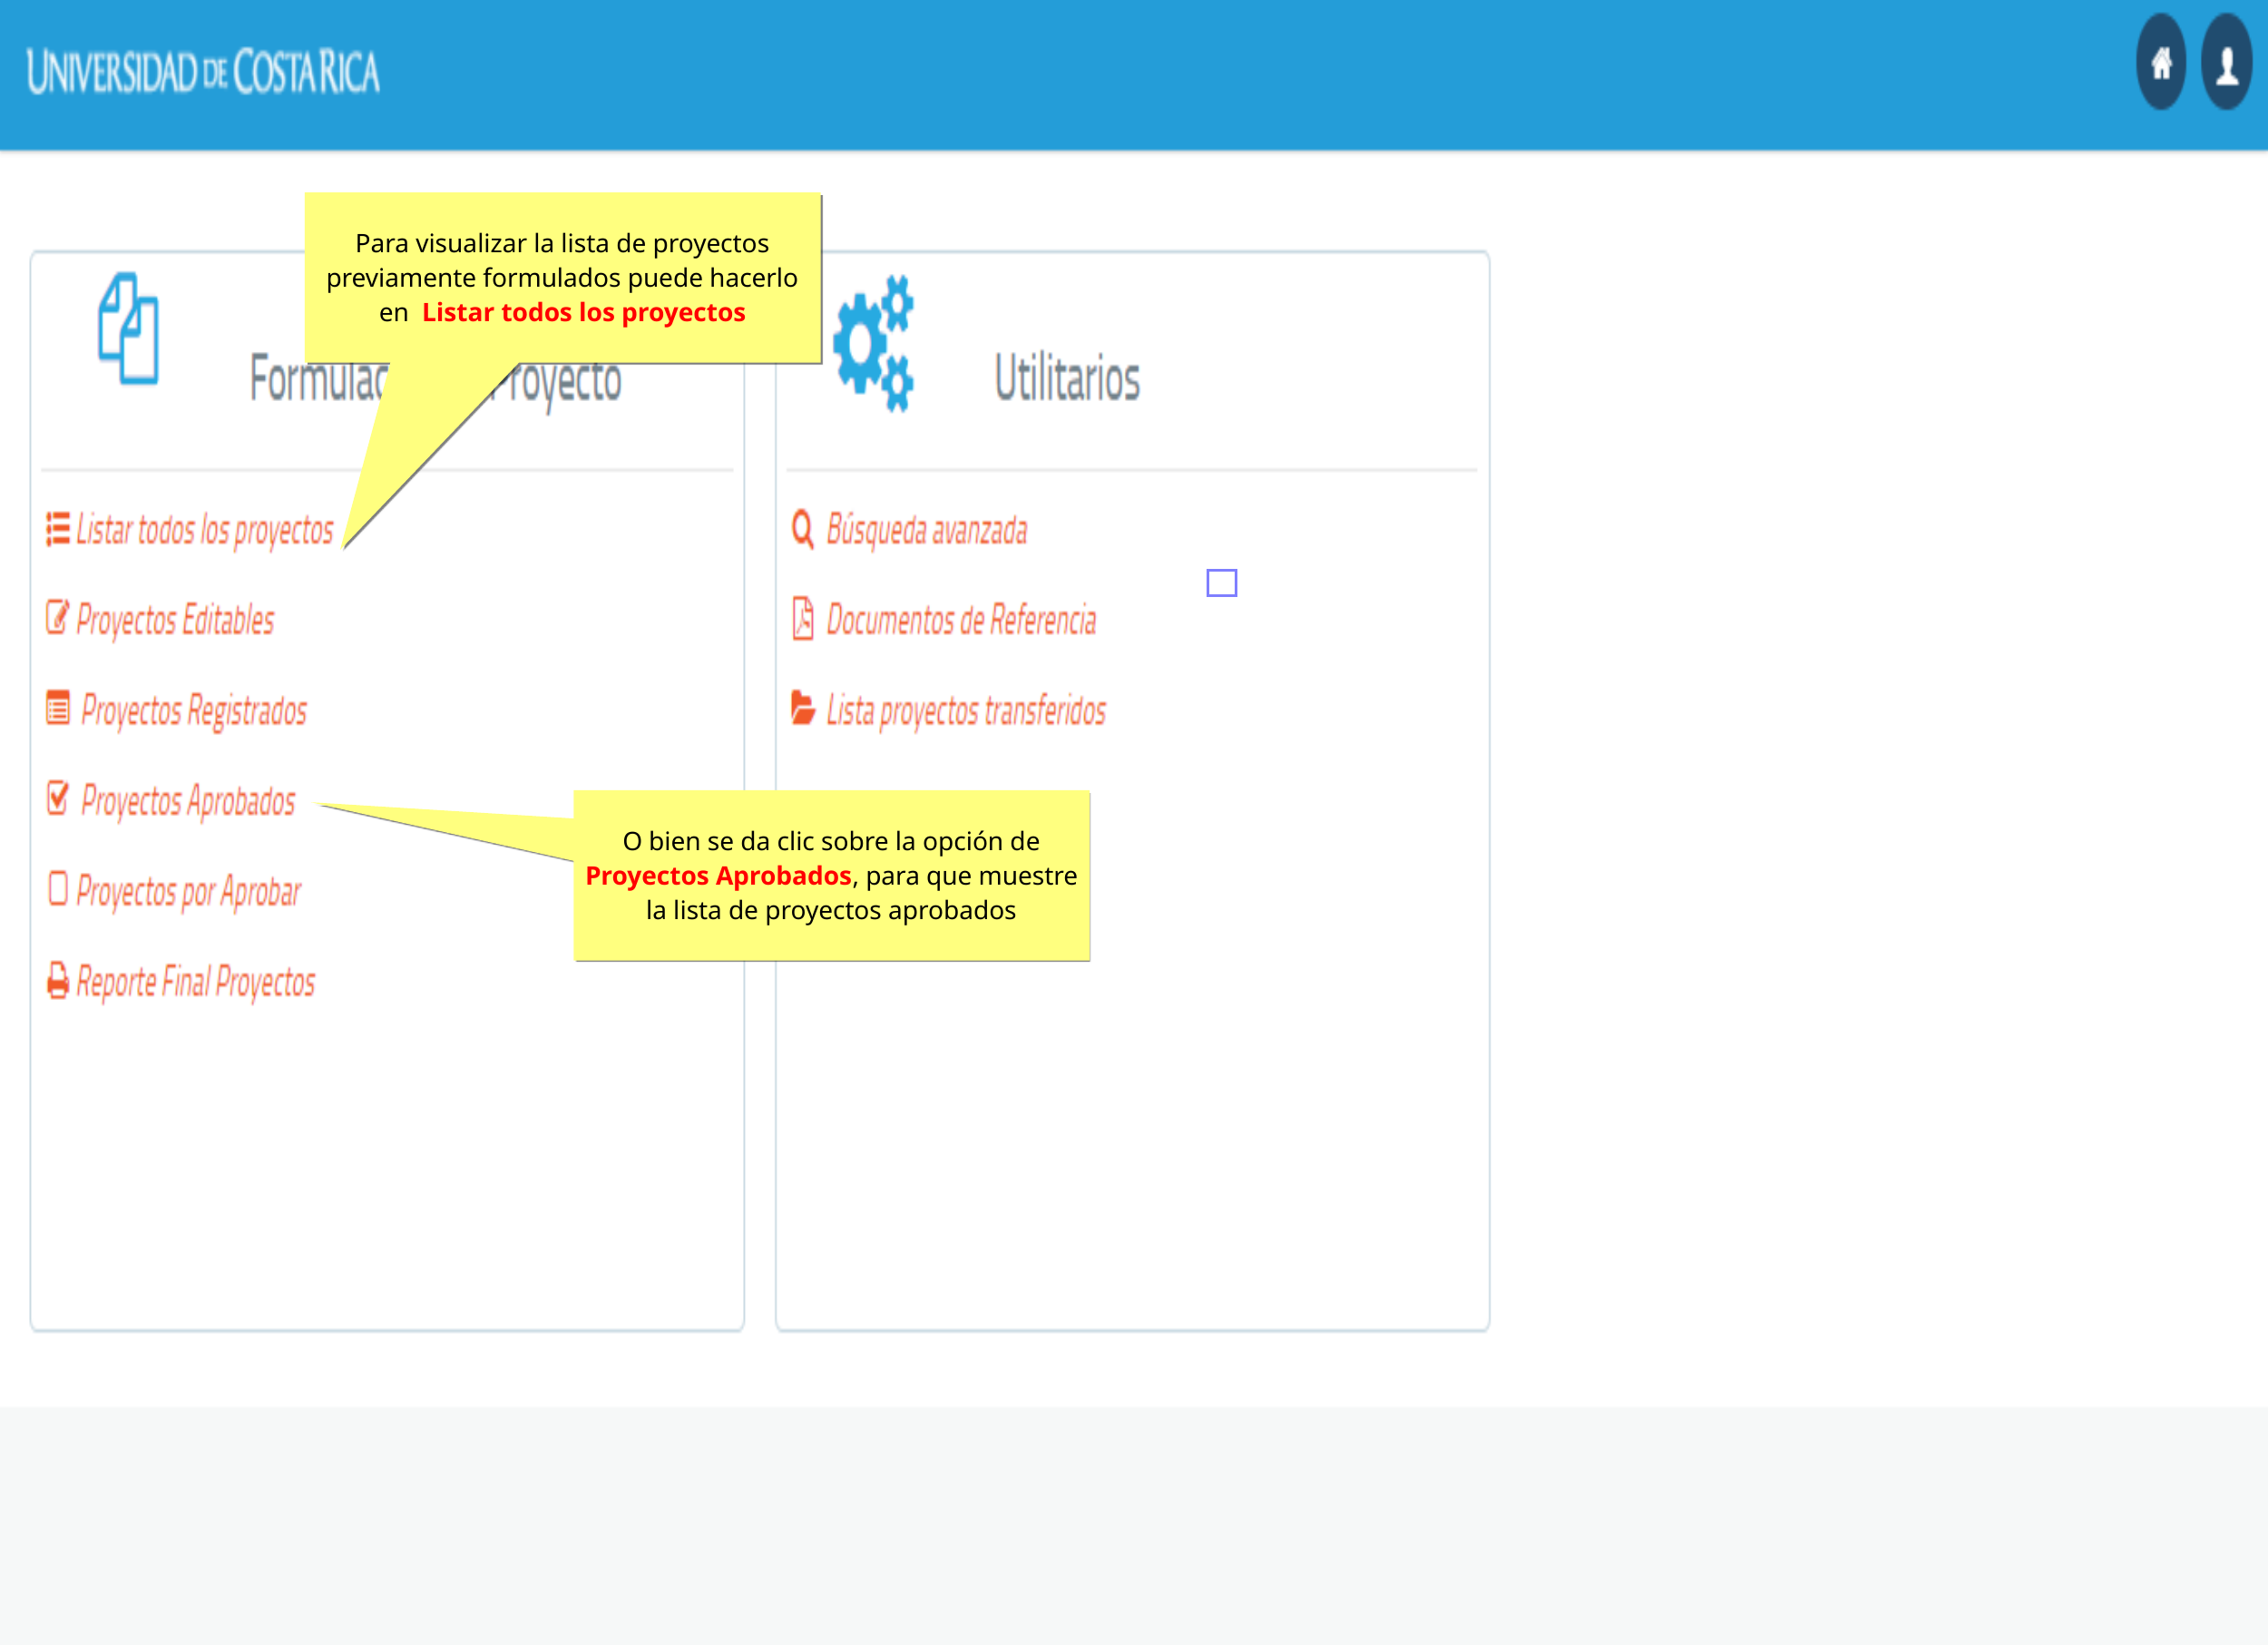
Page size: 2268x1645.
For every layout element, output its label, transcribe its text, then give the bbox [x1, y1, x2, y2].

text_box [1207, 570, 1237, 595]
text_box Para visualizar la lista de proyectos previamente formulados puede hacerlo en Listar todos los proyectos [304, 192, 821, 550]
text_box O bien se da clic sobre la opción de Proyectos Aprobados, para que muestre la lista de proyectos aprobados [310, 789, 1090, 961]
picture [0, 0, 2268, 1645]
